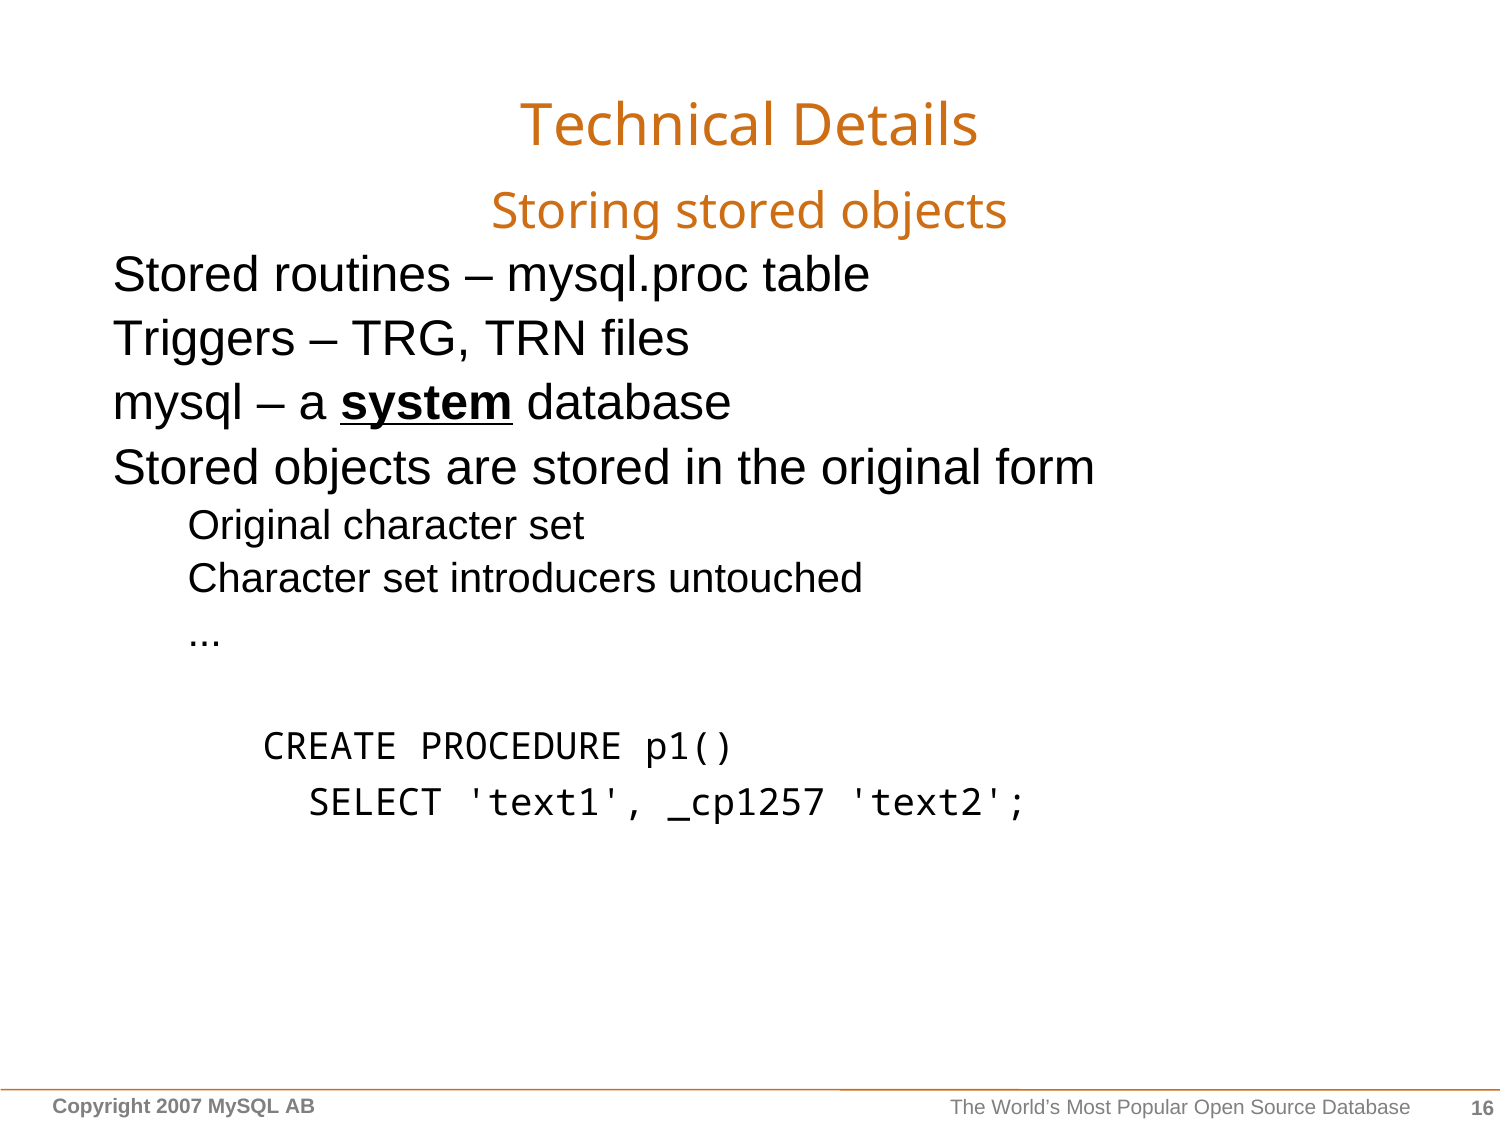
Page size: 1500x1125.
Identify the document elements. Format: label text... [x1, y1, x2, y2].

list Stored routines – mysql.proc table Triggers – TRG, TRN files mysql – a system database Stored objects are stored in the original form Original character set Character set introducers untouched ... CREATE PROCEDURE p1() SELECT 'text1', _cp1257 'text2'; [112, 249, 1388, 1098]
title Technical Details Storing stored objects [0, 73, 1500, 239]
